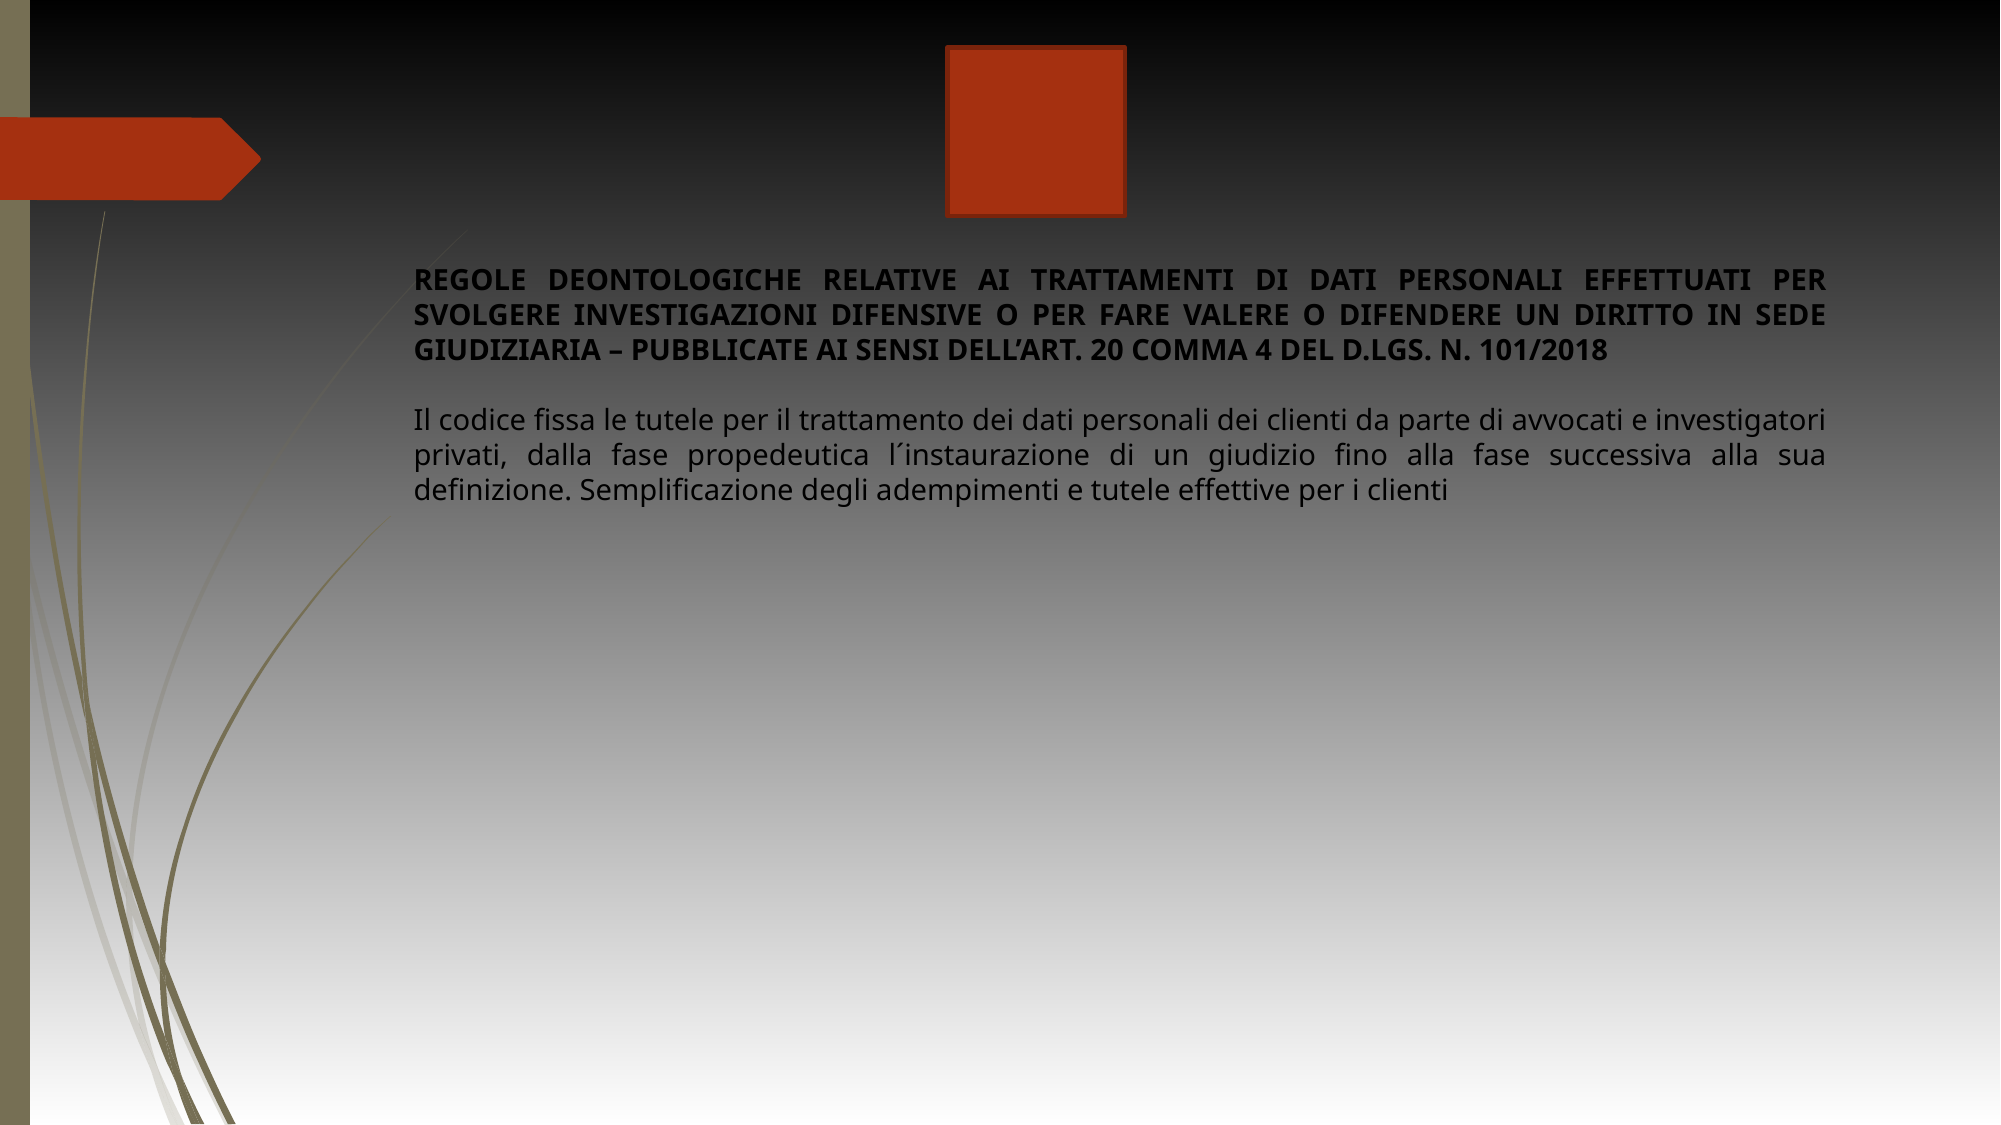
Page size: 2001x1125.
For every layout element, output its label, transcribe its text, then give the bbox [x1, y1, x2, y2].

text_box [947, 47, 1125, 217]
list REGOLE DEONTOLOGICHE RELATIVE AI TRATTAMENTI DI DATI PERSONALI EFFETTUATI PER SVOLGERE INVESTIGAZIONI DIFENSIVE O PER FARE VALERE O DIFENDERE UN DIRITTO IN SEDE GIUDIZIARIA – PUBBLICATE AI SENSI DELL’ART. 20 COMMA 4 DEL D.LGS. N. 101/2018 Il codice fissa le tutele per il trattamento dei dati personali dei clienti da parte di avvocati e investigatori privati, dalla fase propedeutica l´instaurazione di un giudizio fino alla fase successiva alla sua definizione. Semplificazione degli adempimenti e tutele effettive per i clienti [380, 253, 1843, 861]
